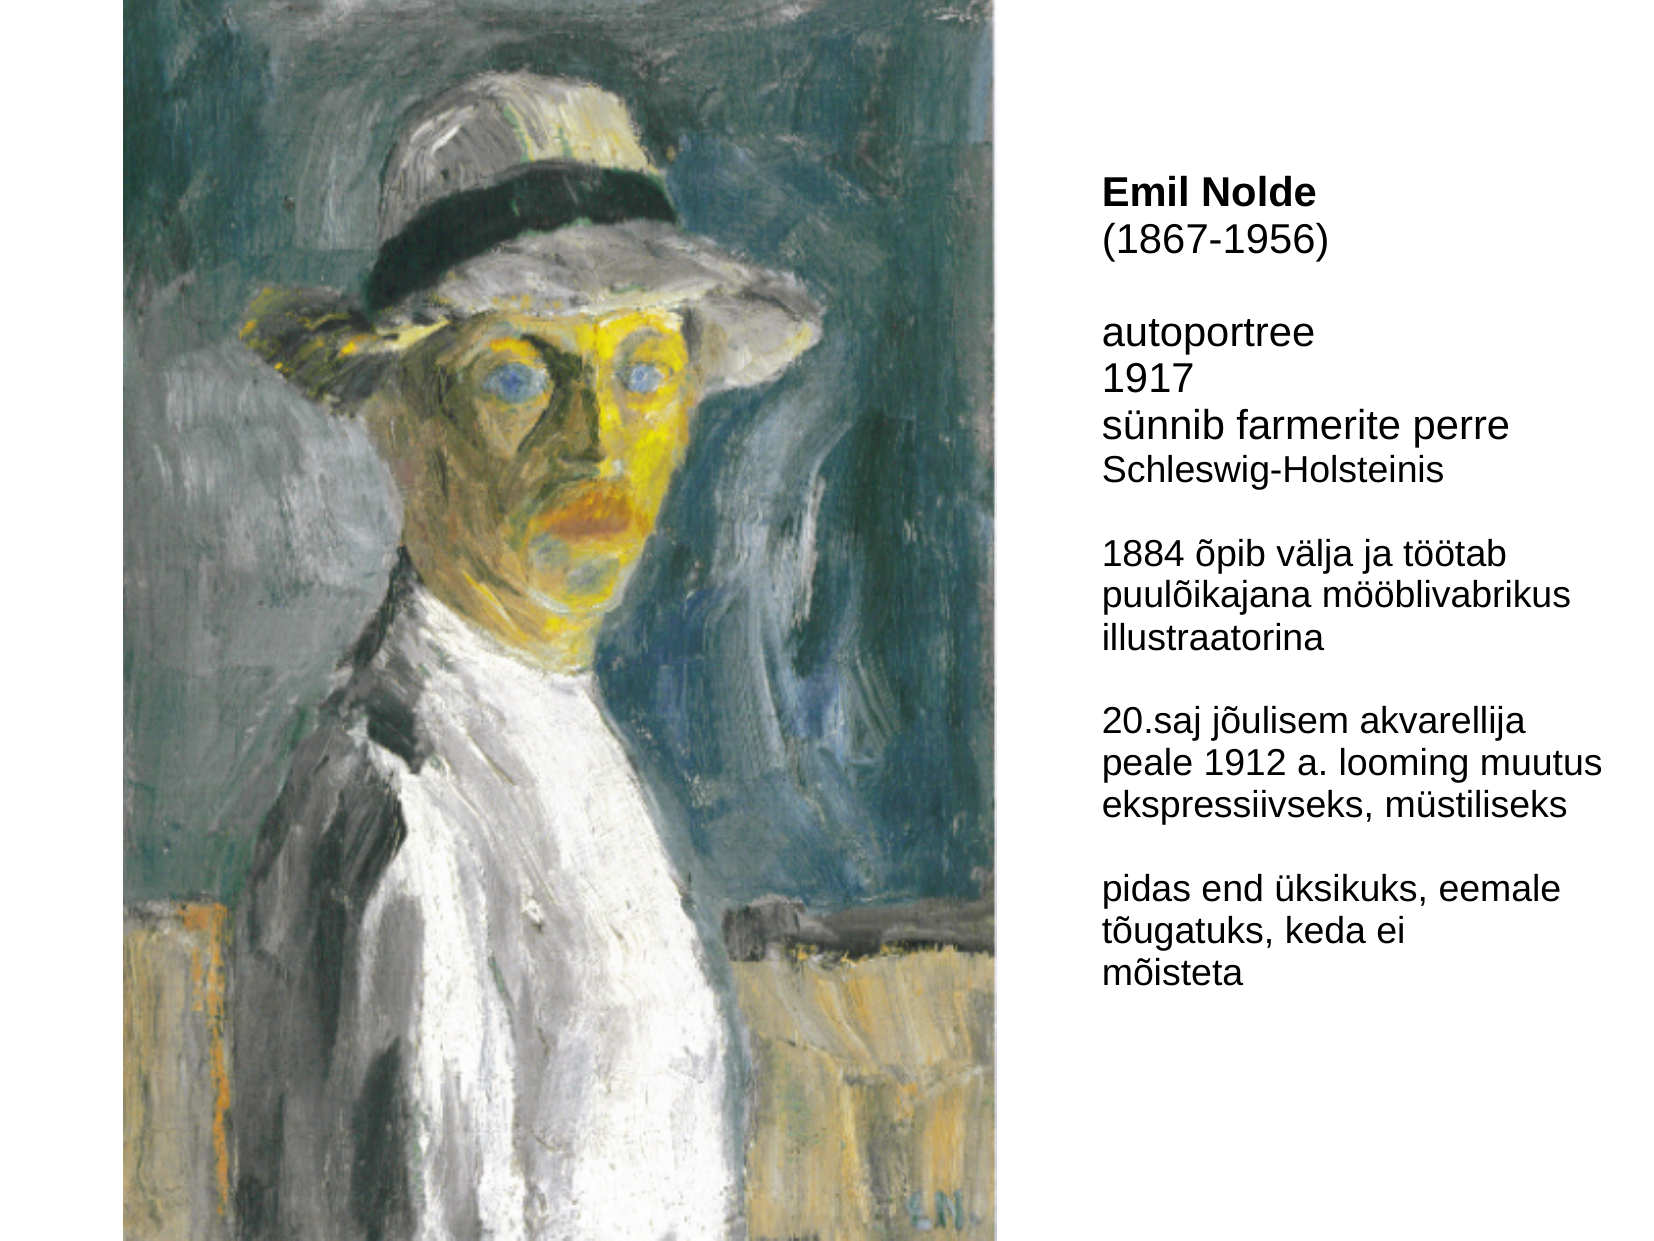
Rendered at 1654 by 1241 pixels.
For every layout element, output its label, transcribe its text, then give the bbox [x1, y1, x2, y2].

picture [123, 0, 997, 1241]
title Emil Nolde (1867-1956) autoportree 1917 sünnib farmerite perre Schleswig-Holsteinis 1884 õpib välja ja töötab puulõikajana mööblivabrikus illustraatorina 20.saj jõulisem akvarellija peale 1912 a. looming muutus ekspressiivseks, müstiliseks pidas end üksikuks, eemale tõugatuks, keda ei mõisteta [1087, 48, 1654, 1241]
